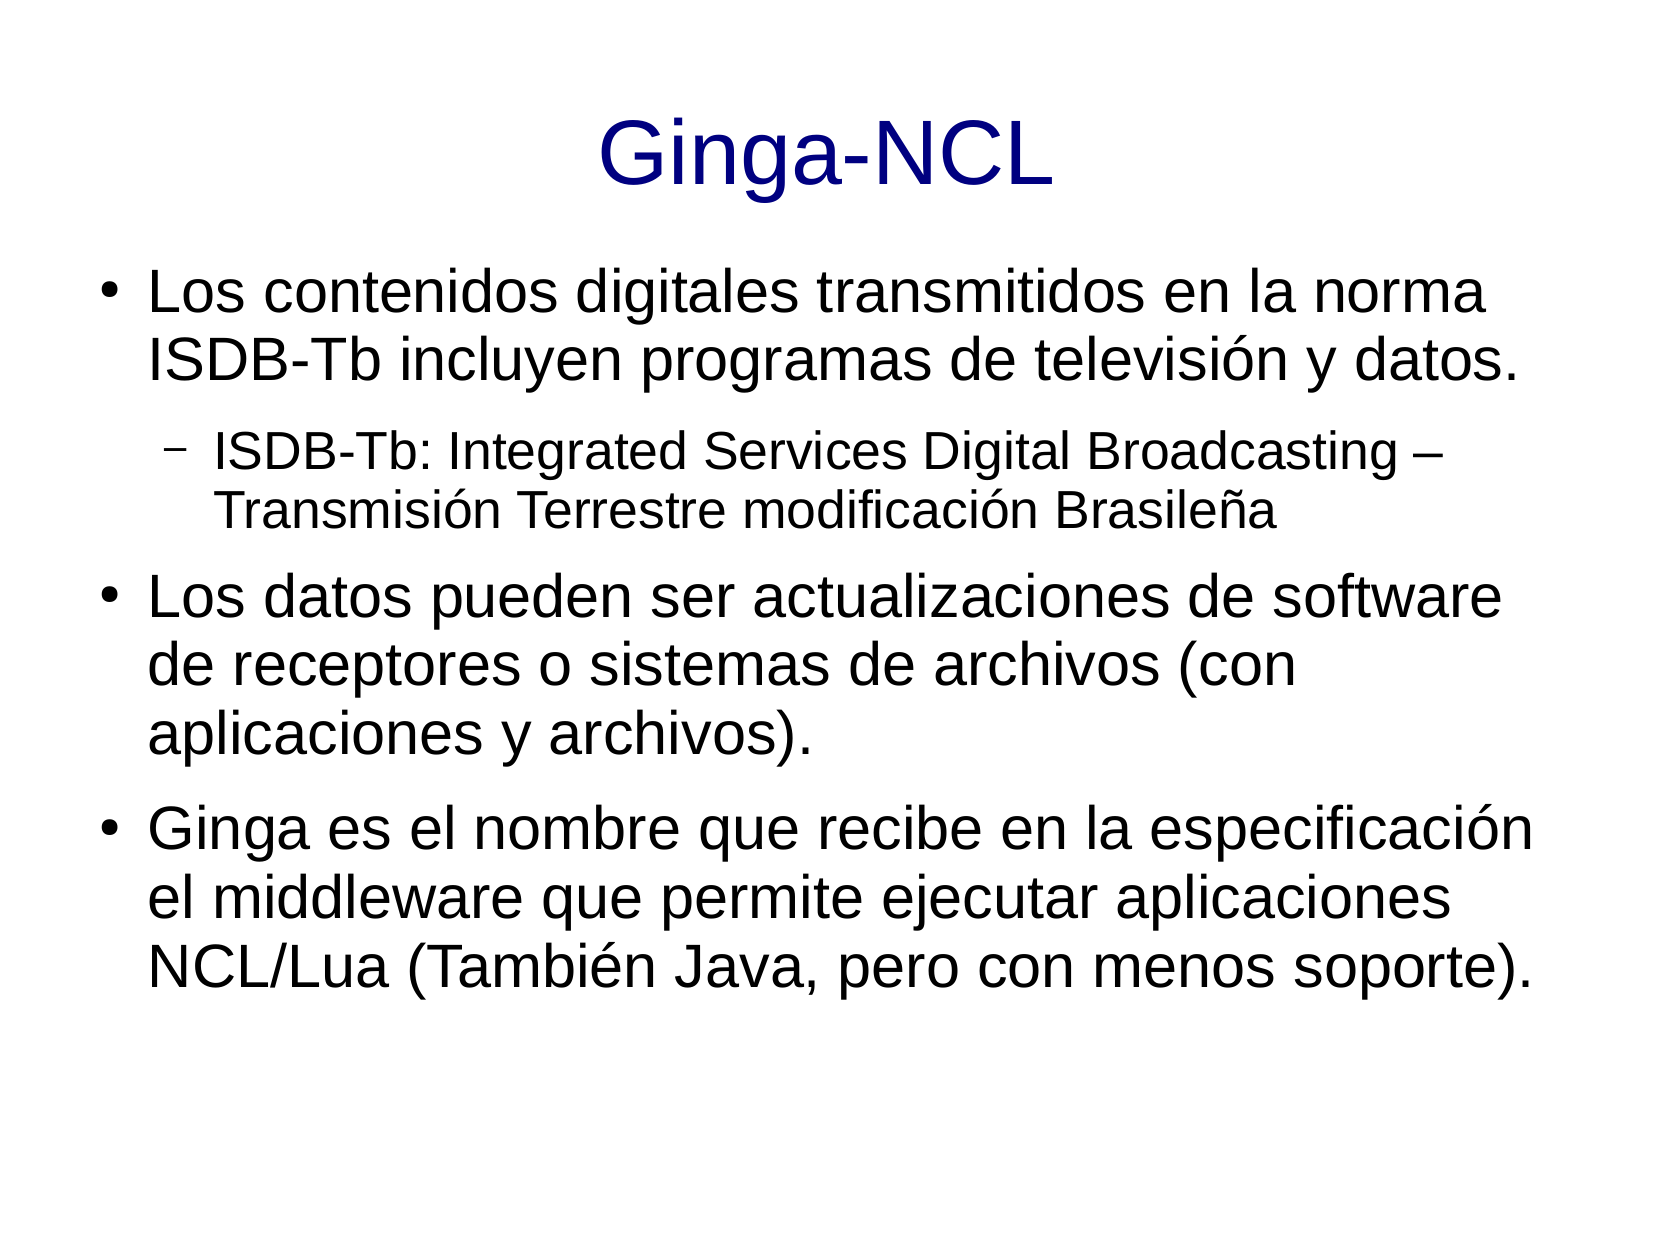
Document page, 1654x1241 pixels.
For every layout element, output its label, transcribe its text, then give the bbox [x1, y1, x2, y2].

title Ginga-NCL [82, 49, 1571, 257]
list Los contenidos digitales transmitidos en la norma ISDB-Tb incluyen programas de televisión y datos. ISDB-Tb: Integrated Services Digital Broadcasting – Transmisión Terrestre modificación Brasileña Los datos pueden ser actualizaciones de software de receptores o sistemas de archivos (con aplicaciones y archivos). Ginga es el nombre que recibe en la especificación el middleware que permite ejecutar aplicaciones NCL/Lua (También Java, pero con menos soporte). [82, 256, 1538, 1122]
